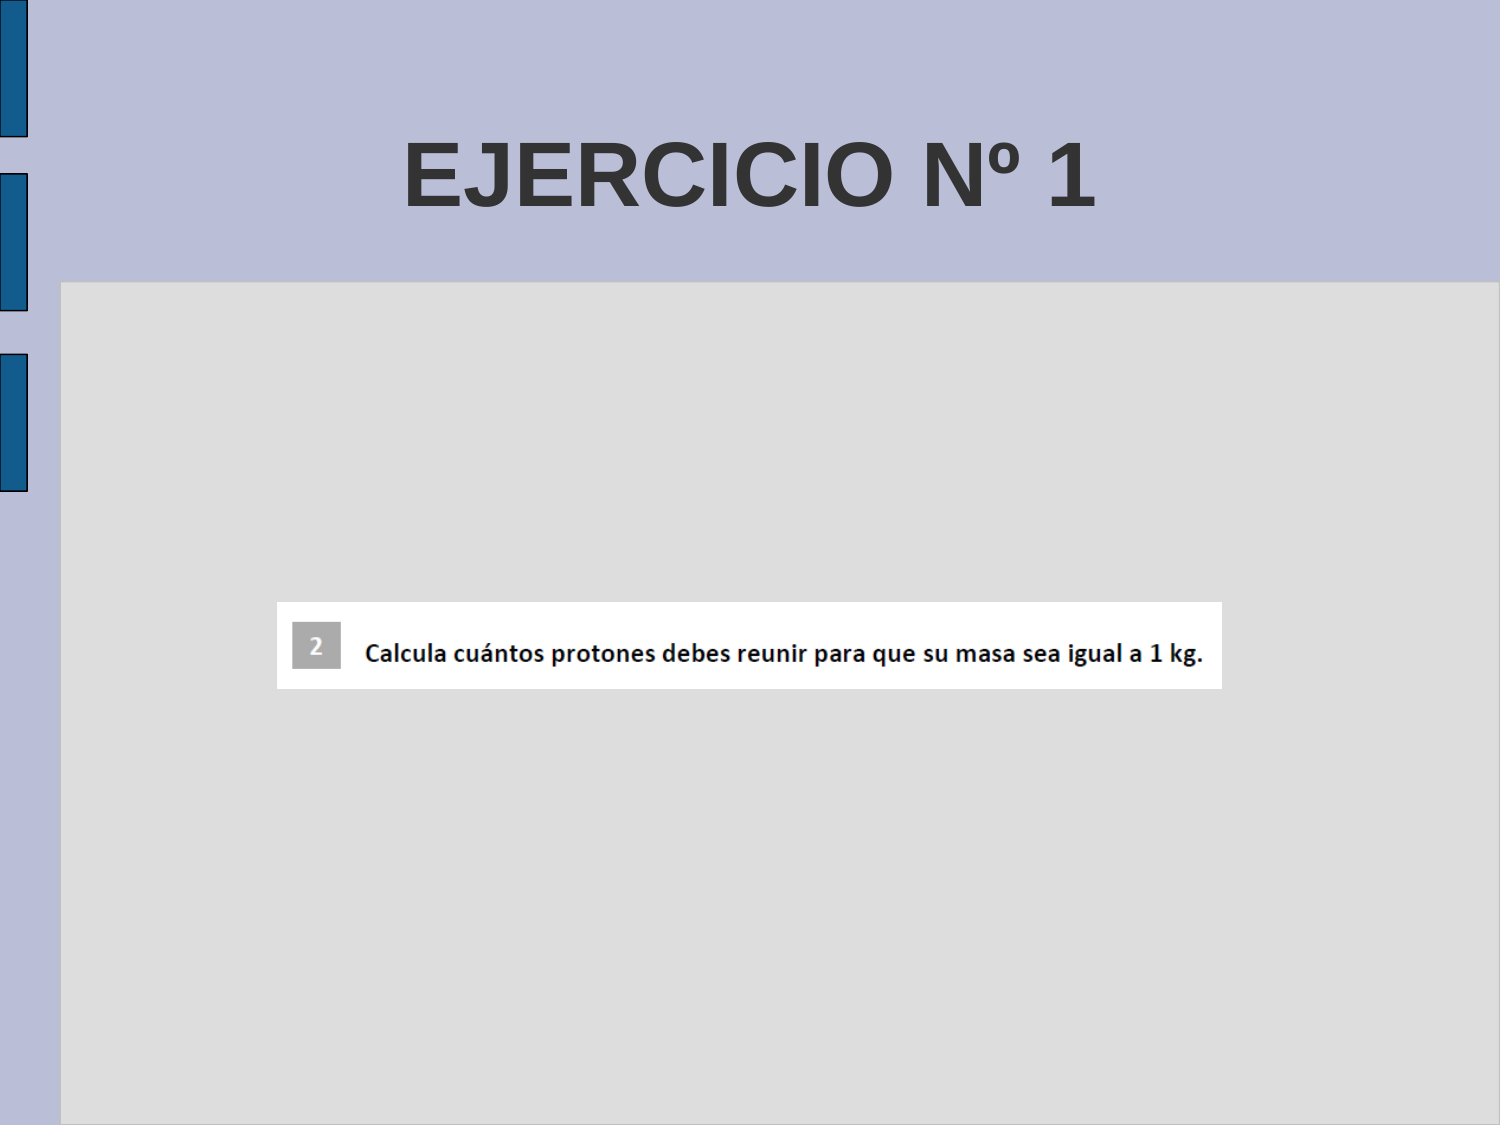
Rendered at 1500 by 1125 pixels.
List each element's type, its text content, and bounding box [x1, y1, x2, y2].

title EJERCICIO Nº 1 [110, 80, 1391, 271]
picture [277, 602, 1222, 689]
